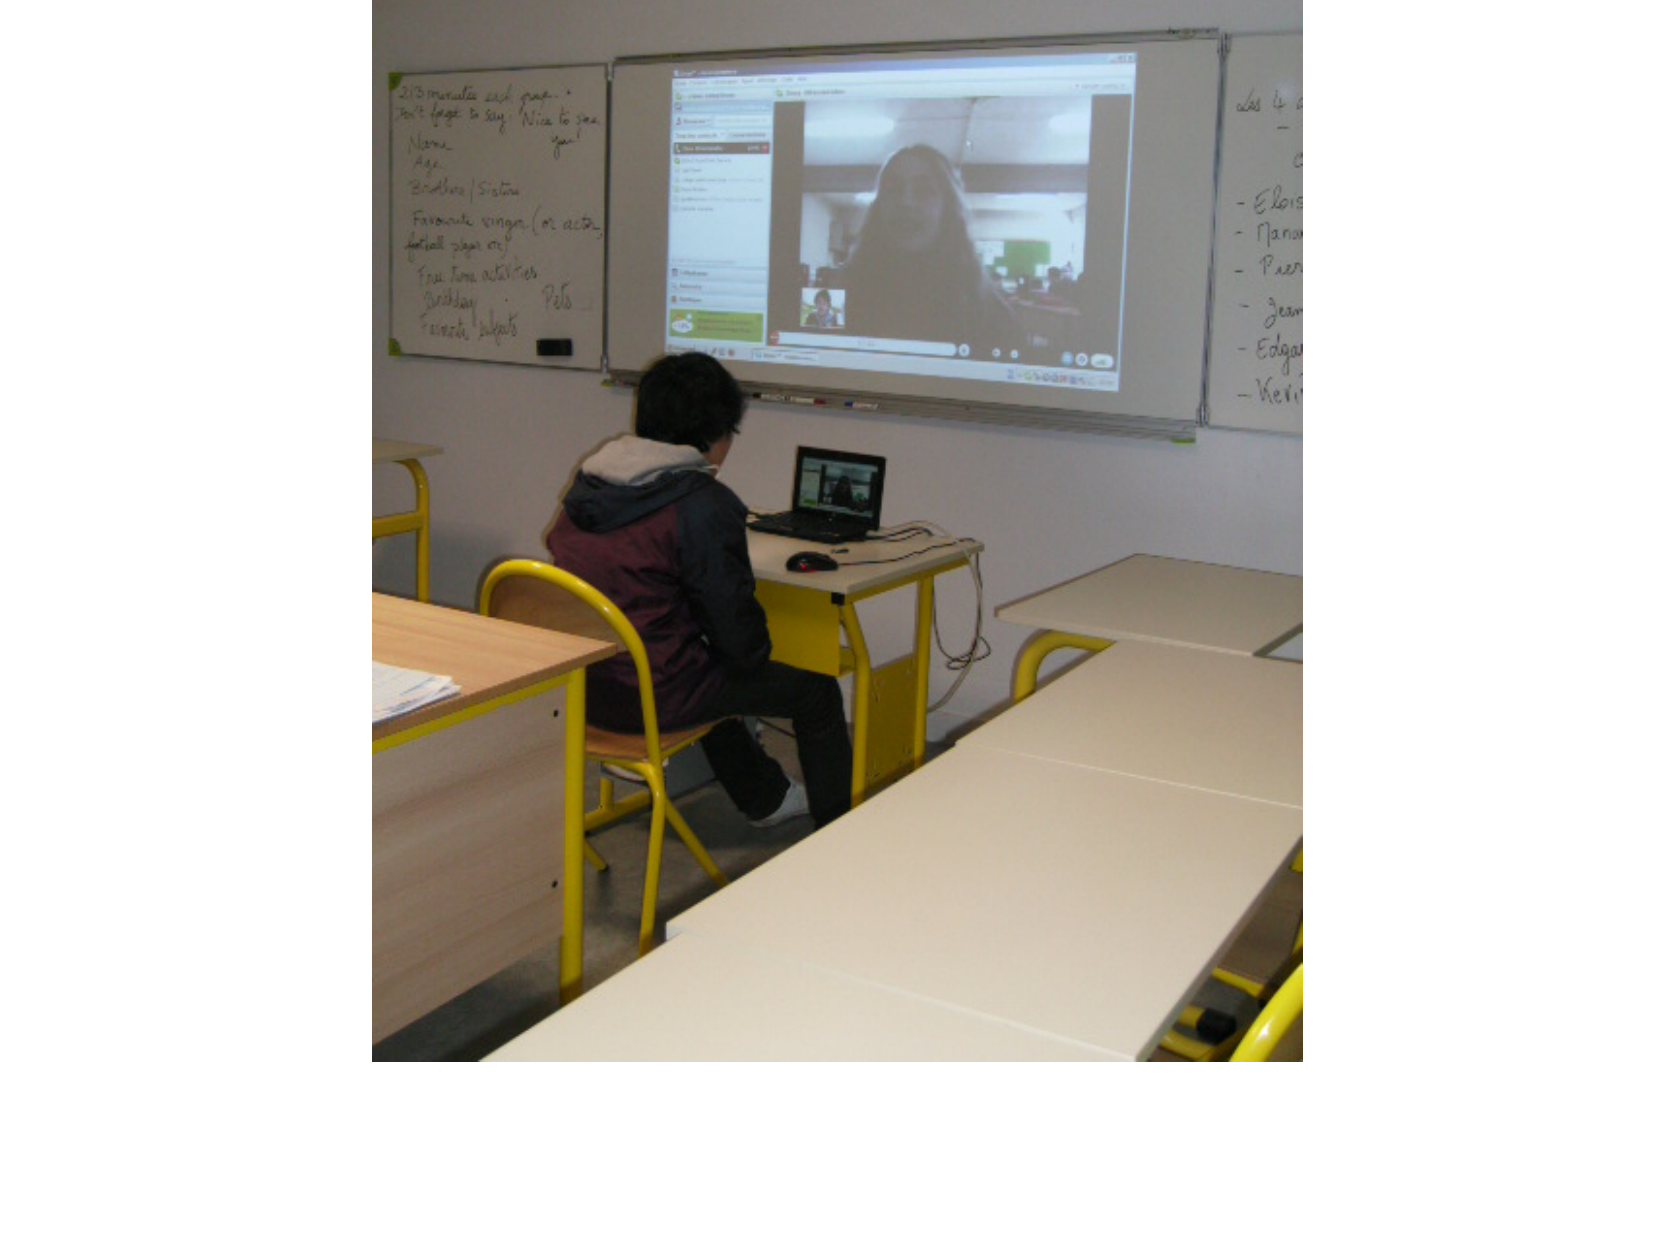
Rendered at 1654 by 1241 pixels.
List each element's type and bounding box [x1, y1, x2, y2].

picture [372, 0, 1303, 1062]
